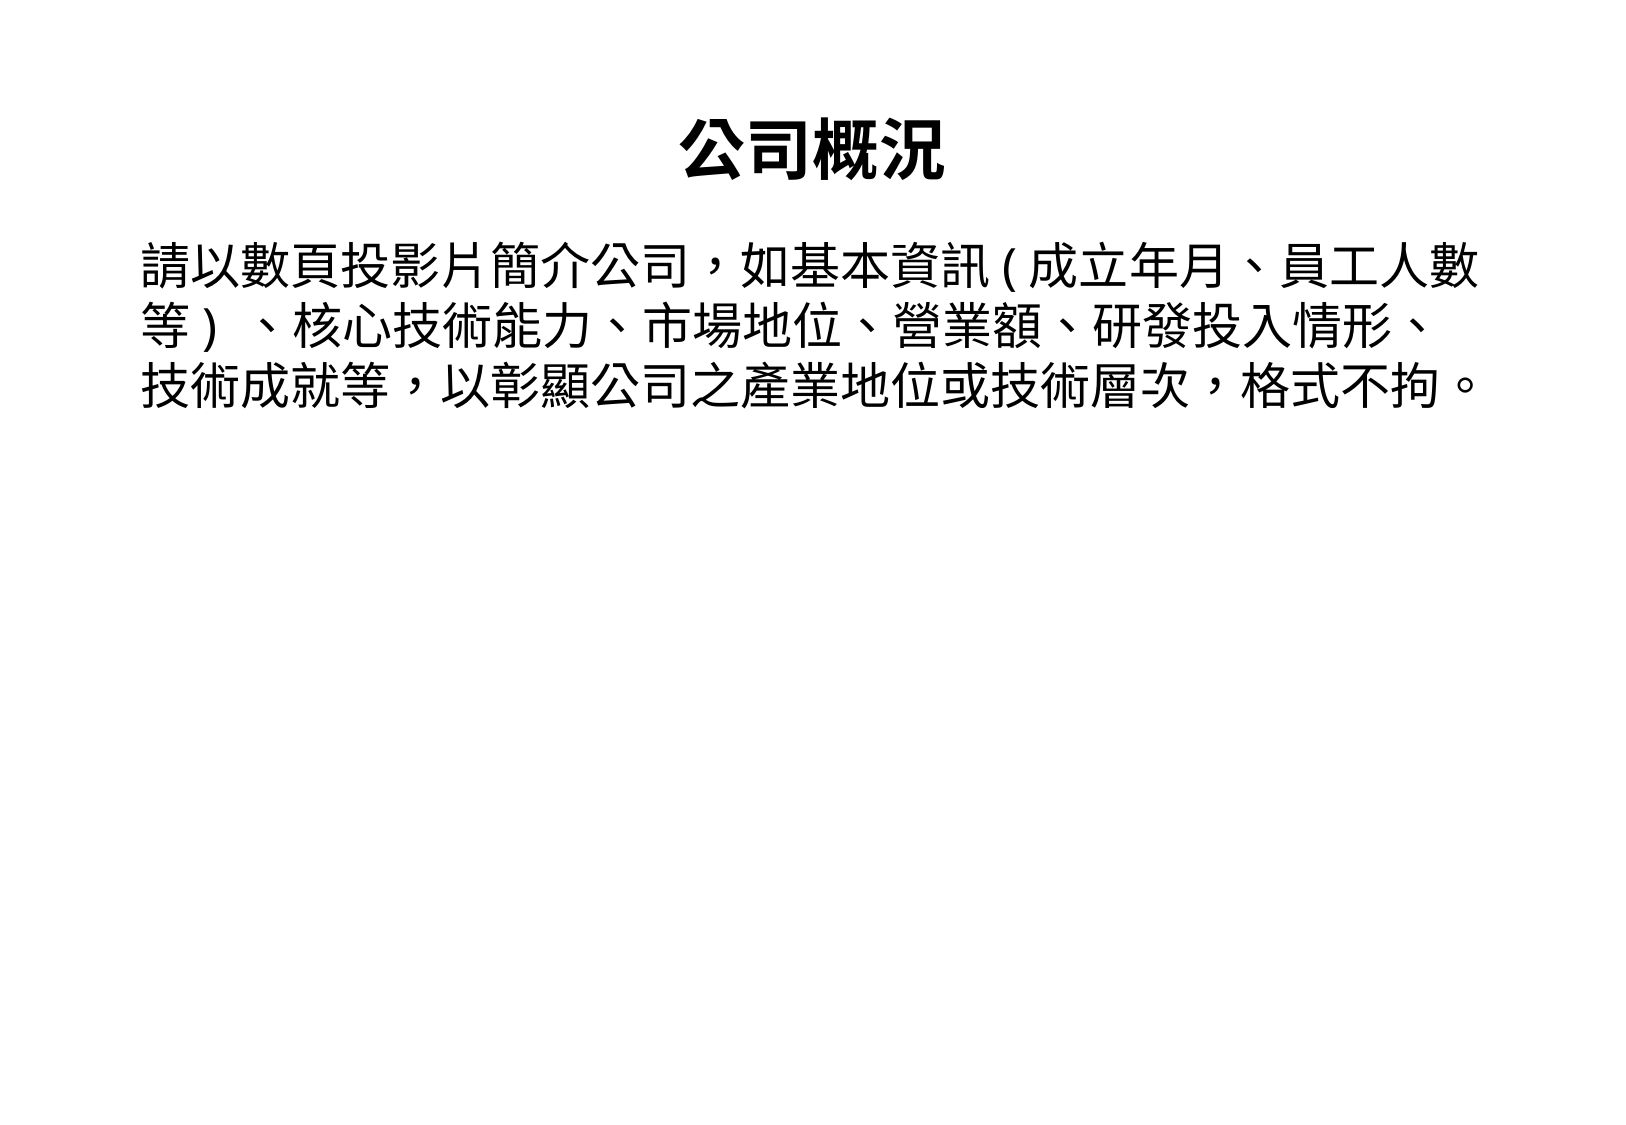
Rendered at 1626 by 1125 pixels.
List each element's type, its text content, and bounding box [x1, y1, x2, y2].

title 公司概況 [125, 99, 1501, 211]
list 請以數頁投影片簡介公司，如基本資訊(成立年月、員工人數等) 、核心技術能力、市場地位、營業額、研發投入情形、技術成就等，以彰顯公司之產業地位或技術層次，格式不拘。 [125, 227, 1501, 1000]
